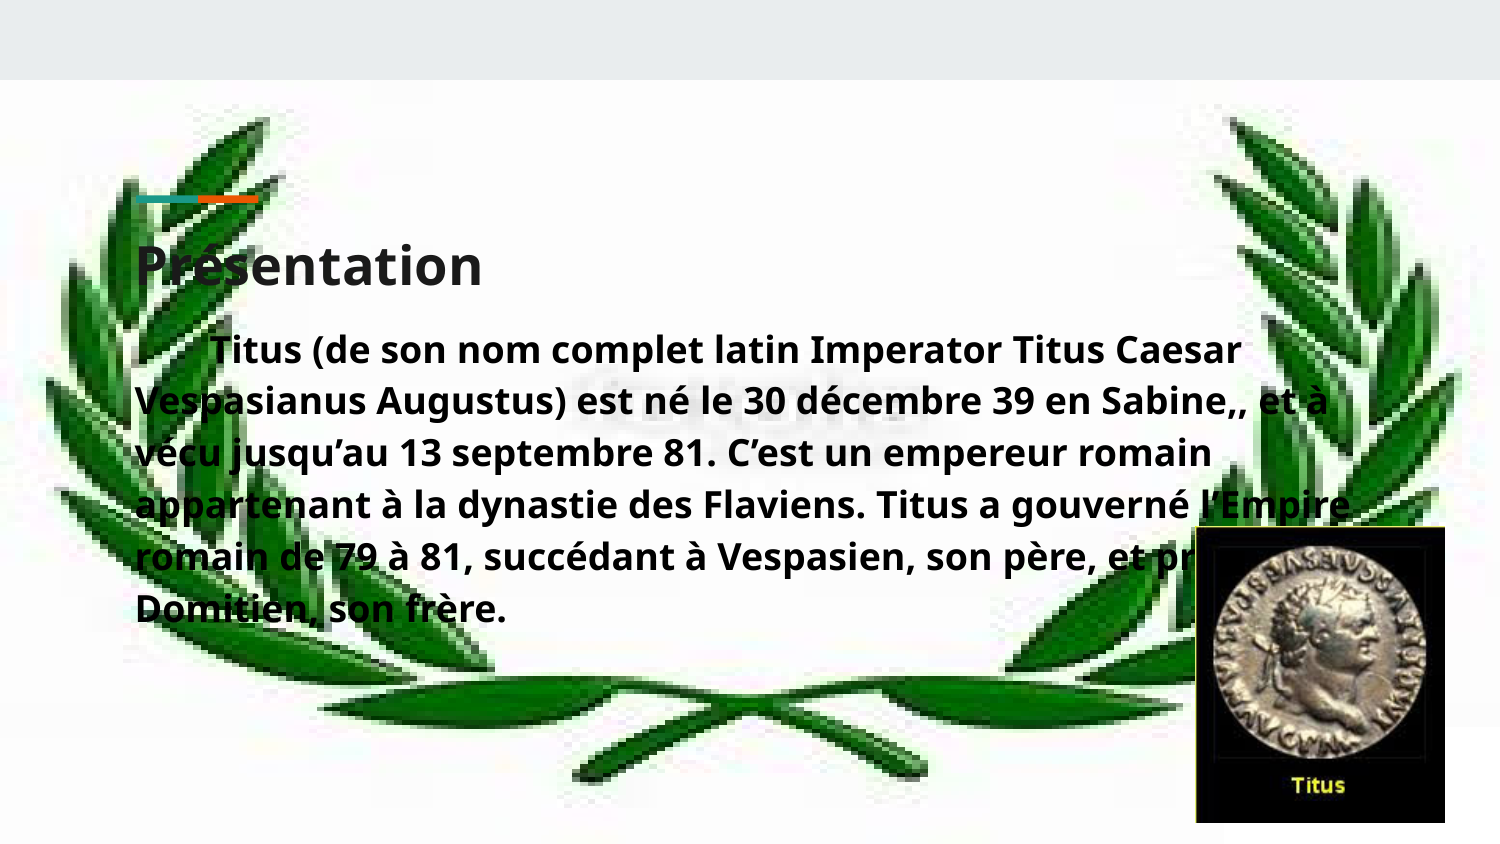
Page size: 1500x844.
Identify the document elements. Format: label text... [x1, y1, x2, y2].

title Présentation [119, 216, 1381, 304]
picture [0, 80, 1500, 844]
list Titus (de son nom complet latin Imperator Titus Caesar Vespasianus Augustus) est né le 30 décembre 39 en Sabine,, et à vécu jusqu’au 13 septembre 81. C’est un empereur romain appartenant à la dynastie des Flaviens. Titus a gouverné l’Empire romain de 79 à 81, succédant à Vespasien, son père, et précédant Domitien, son frère. [119, 304, 1381, 676]
